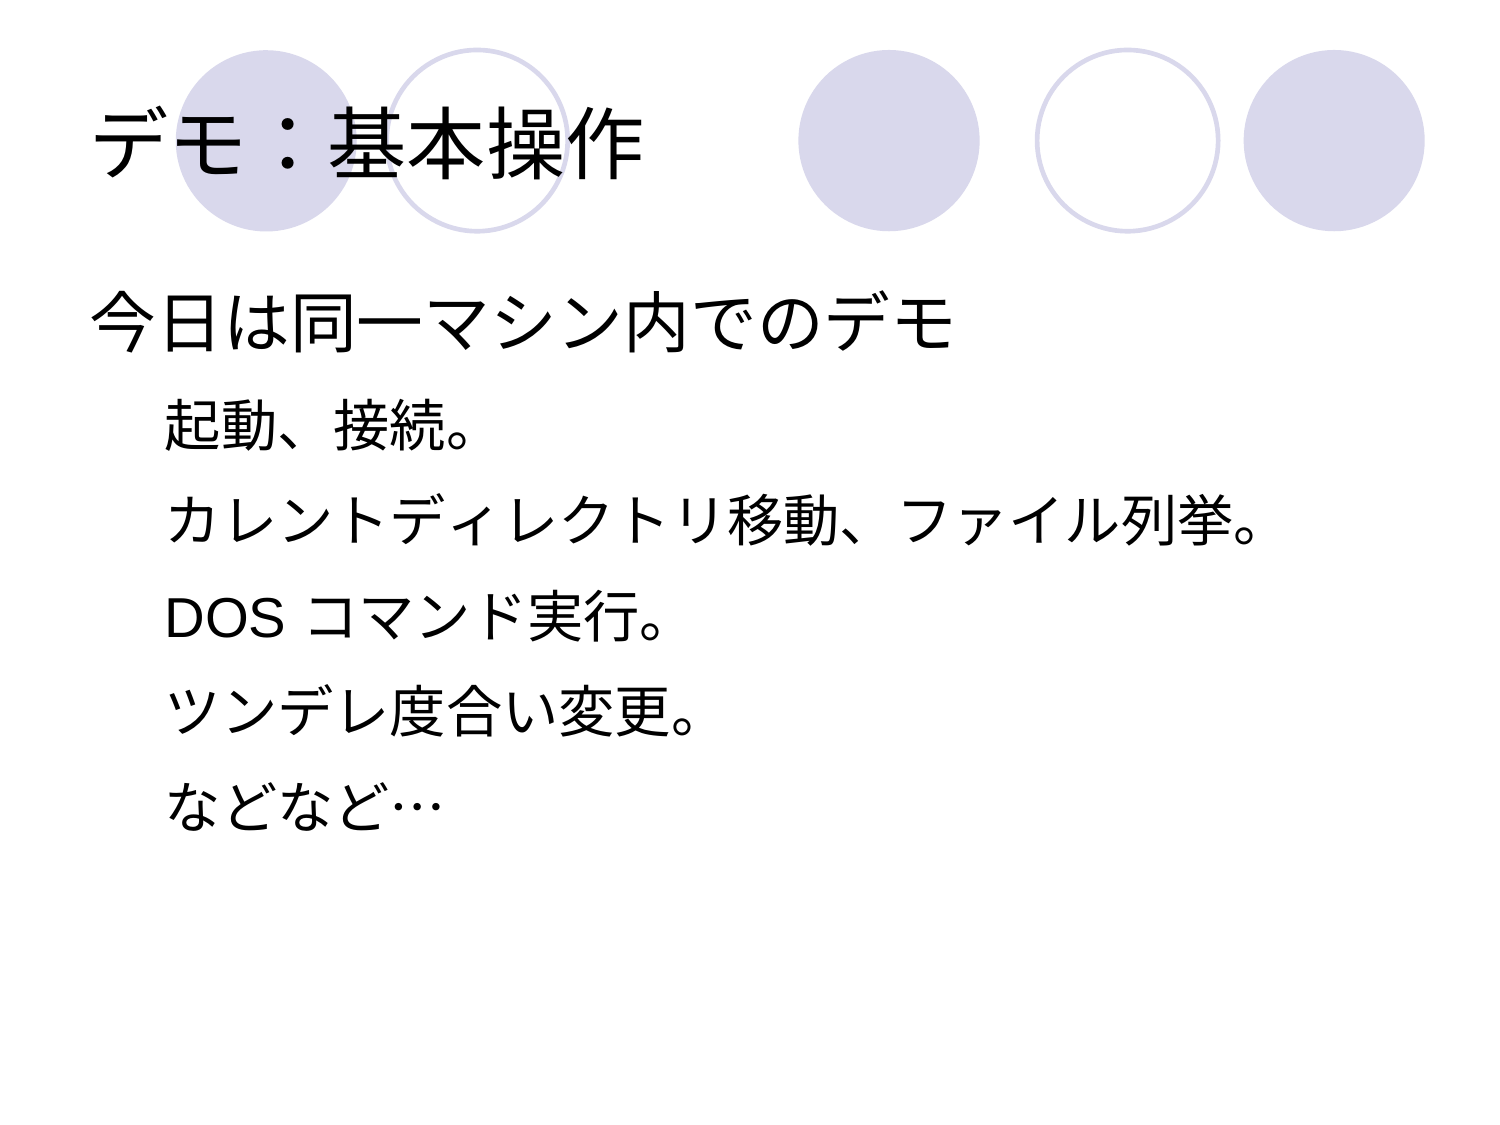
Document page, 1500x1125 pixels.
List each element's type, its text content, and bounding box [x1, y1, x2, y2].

title デモ：基本操作 [75, 45, 1426, 233]
list 今日は同一マシン内でのデモ 起動、接続。 カレントディレクトリ移動、ファイル列挙。 DOS コマンド実行。 ツンデレ度合い変更。 などなど… [75, 262, 1426, 1006]
